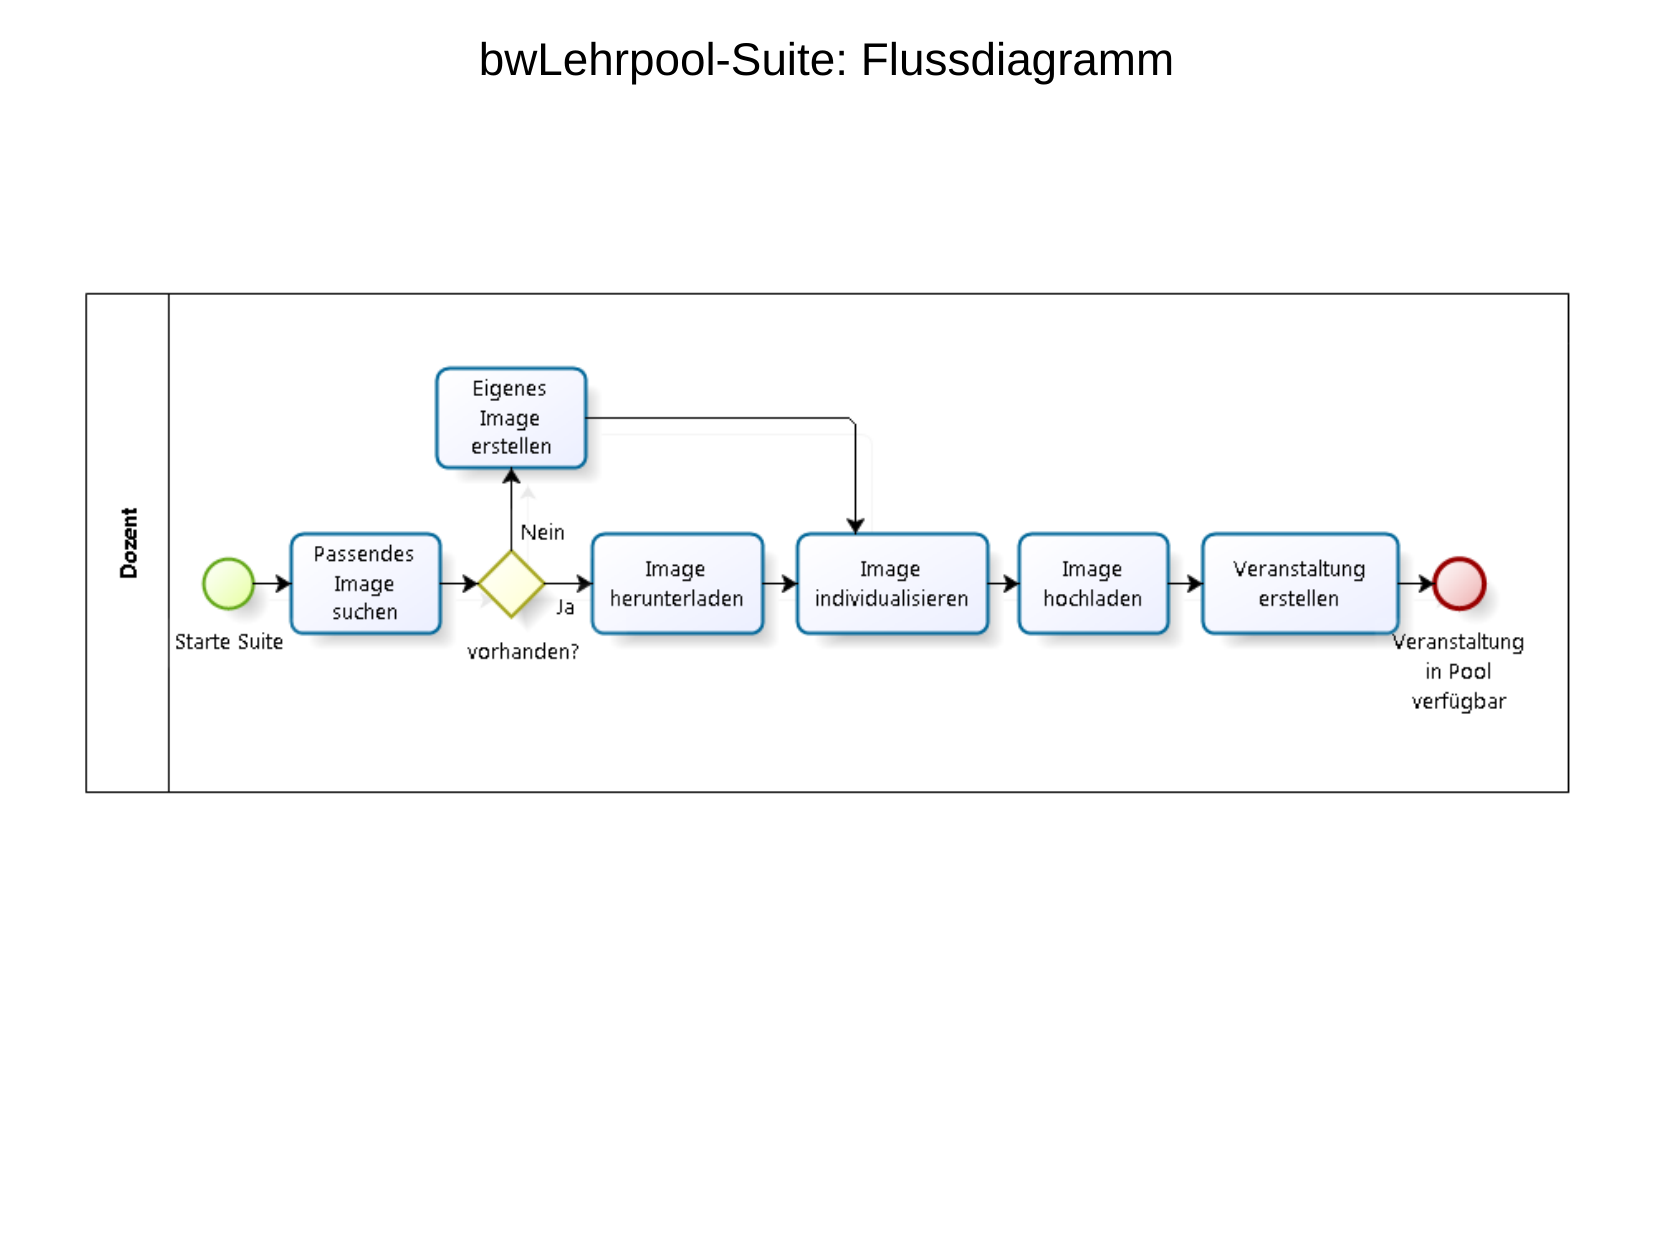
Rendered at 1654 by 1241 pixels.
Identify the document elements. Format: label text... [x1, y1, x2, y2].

picture [84, 290, 1573, 795]
title bwLehrpool-Suite: Flussdiagramm [476, 0, 1178, 119]
